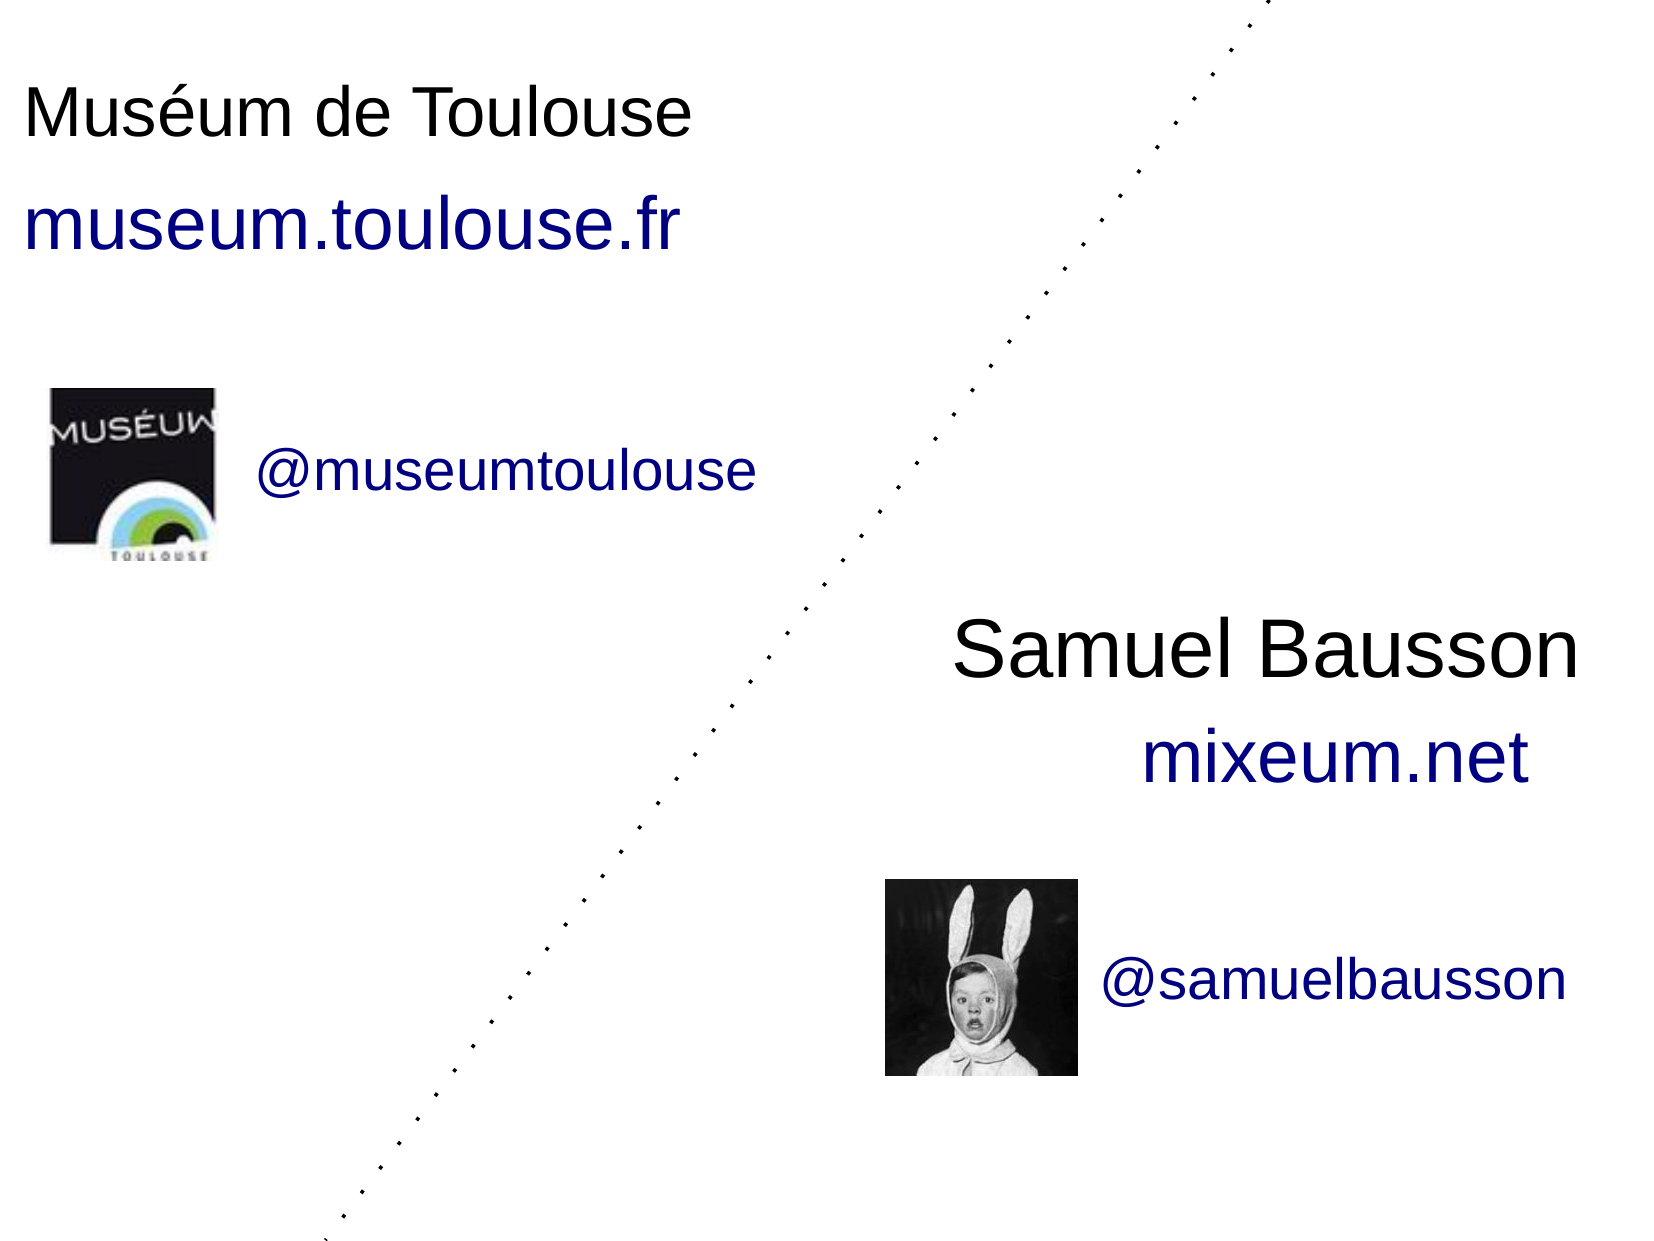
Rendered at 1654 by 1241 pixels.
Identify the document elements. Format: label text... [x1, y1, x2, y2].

list Muséum de Toulouse museum.toulouse.fr [23, 72, 795, 403]
text_box @samuelbausson [1084, 939, 1654, 1028]
text_box mixeum.net [1003, 714, 1654, 808]
text_box @museumtoulouse [239, 430, 827, 519]
list Samuel Bausson [878, 601, 1654, 827]
picture [46, 388, 219, 562]
picture [885, 879, 1078, 1076]
